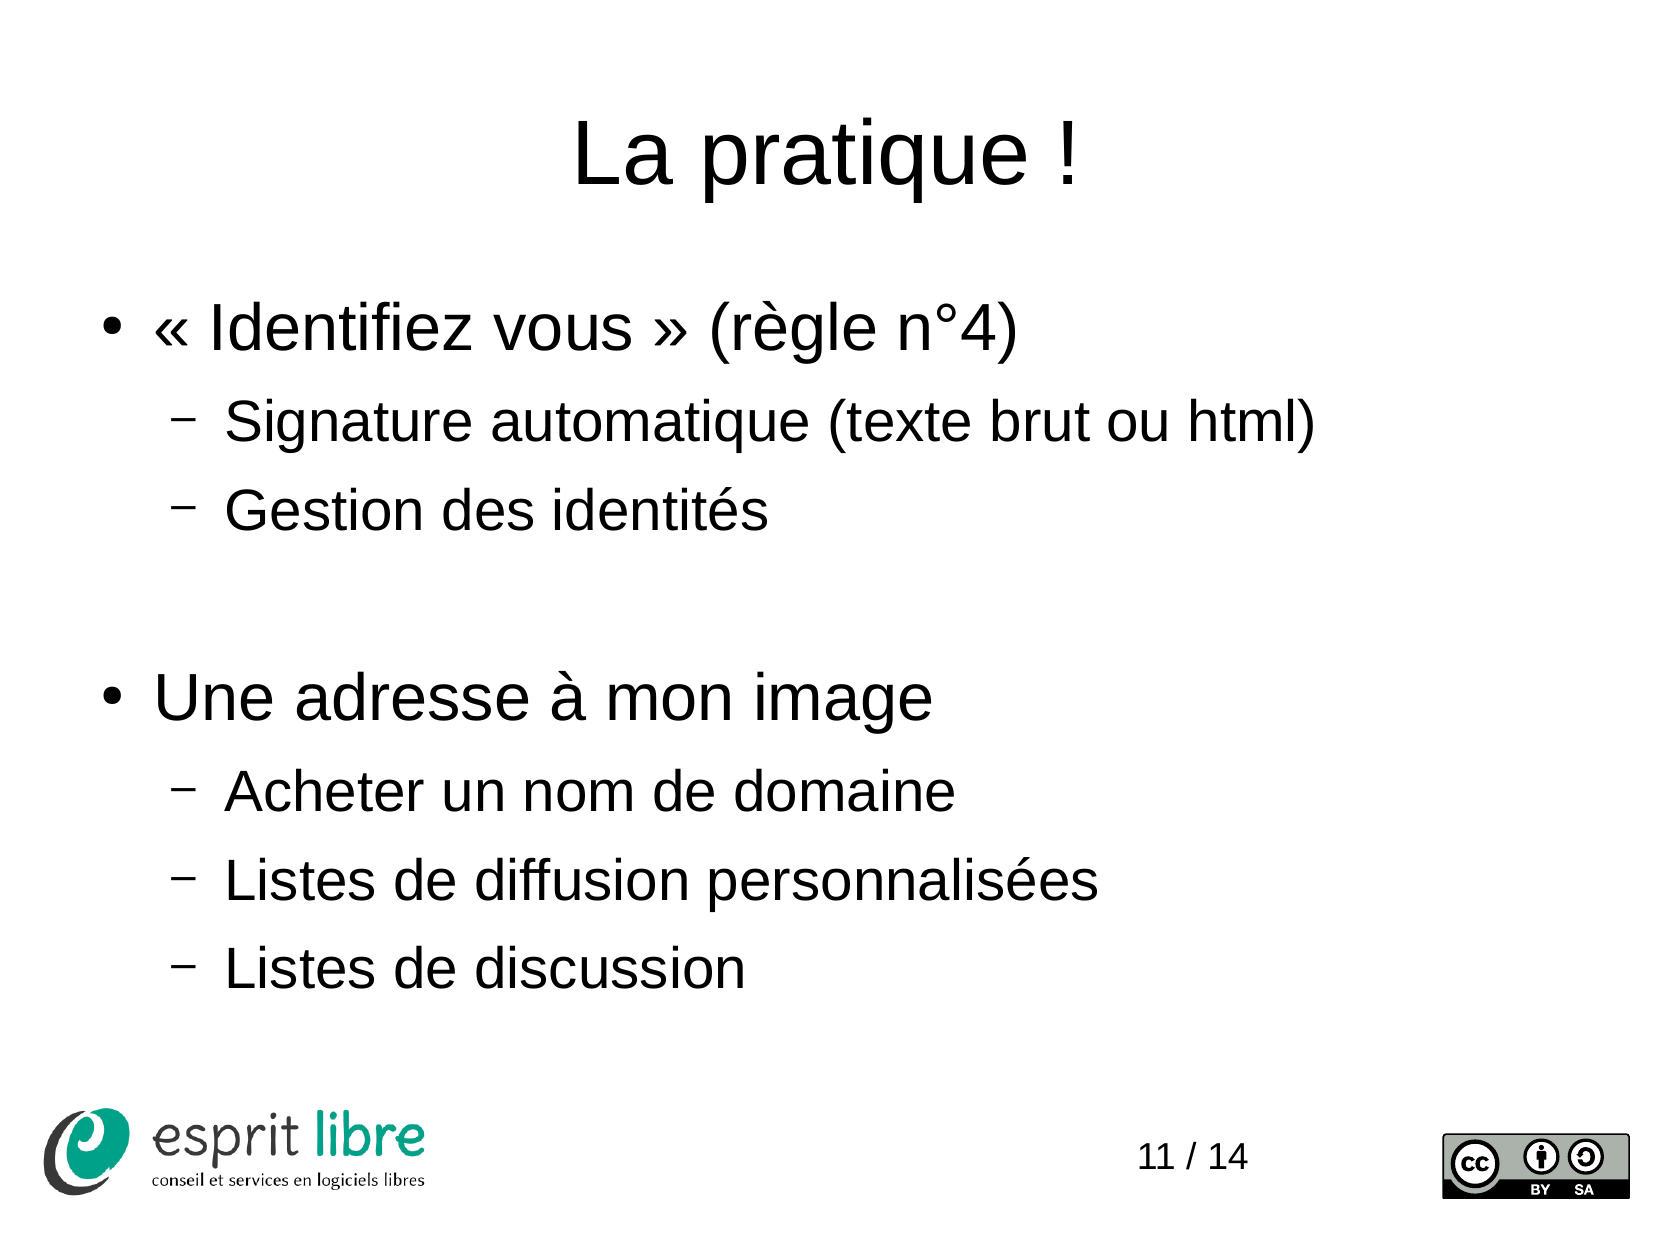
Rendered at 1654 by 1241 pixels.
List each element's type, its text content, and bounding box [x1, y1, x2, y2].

title La pratique ! [82, 49, 1571, 257]
picture [0, 1009, 480, 1241]
list « Identifiez vous » (règle n°4) Signature automatique (texte brut ou html) Gestion des identités Une adresse à mon image Acheter un nom de domaine Listes de diffusion personnalisées Listes de discussion [82, 290, 1571, 1075]
